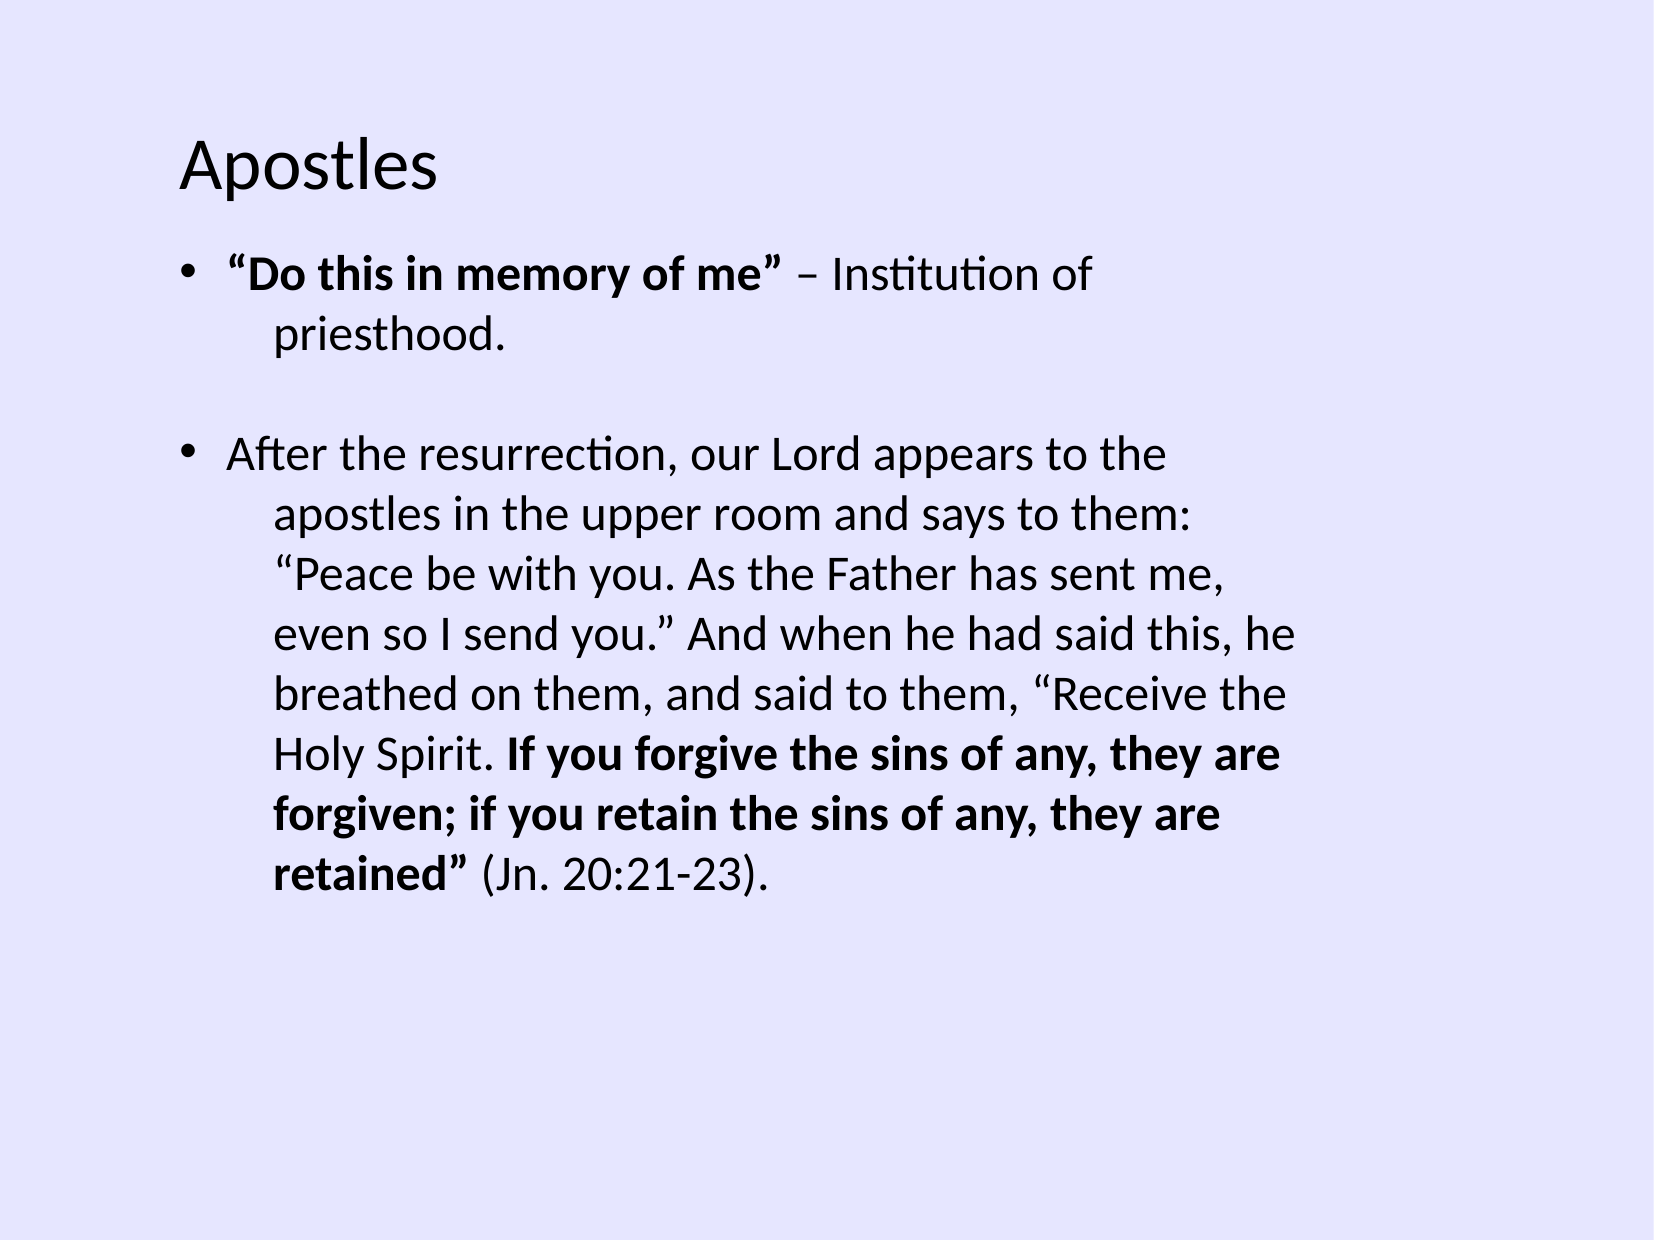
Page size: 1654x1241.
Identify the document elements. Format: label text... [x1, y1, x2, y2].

text_box Apostles “Do this in memory of me” – Institution of priesthood. After the resurrection, our Lord appears to the apostles in the upper room and says to them: “Peace be with you. As the Father has sent me, even so I send you.” And when he had said this, he breathed on them, and said to them, “Receive the Holy Spirit. If you forgive the sins of any, they are forgiven; if you retain the sins of any, they are retained” (Jn. 20:21-23). [164, 107, 1327, 1013]
